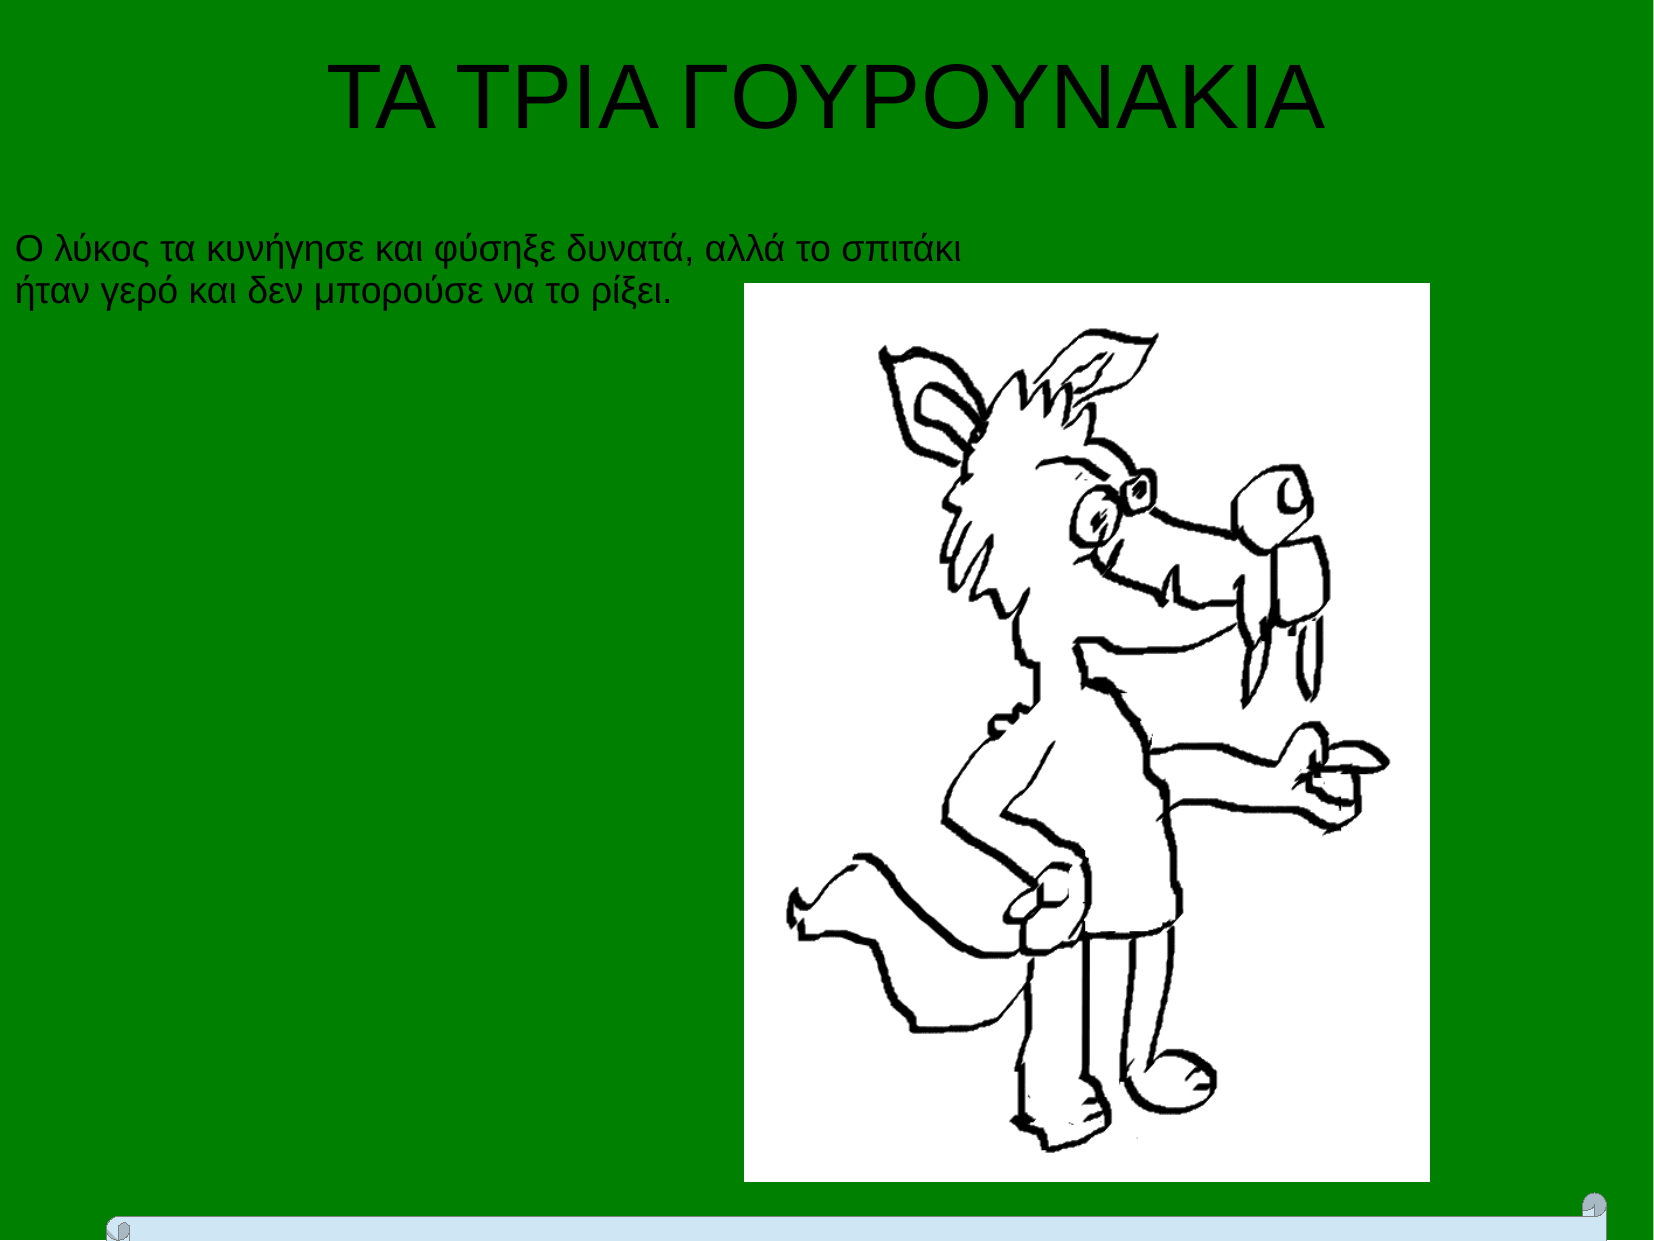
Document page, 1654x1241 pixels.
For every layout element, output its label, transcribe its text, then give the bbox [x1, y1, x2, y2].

text_box [106, 1192, 1607, 1241]
title ΤΑ ΤΡΙΑ ΓΟΥΡΟΥΝΑΚΙΑ [82, 0, 1571, 201]
picture [744, 283, 1430, 1182]
text_box Ο λύκος τα κυνήγησε και φύσηξε δυνατά, αλλά το σπιτάκι ήταν γερό και δεν μπορούσε να το ρίξει. [0, 219, 988, 319]
